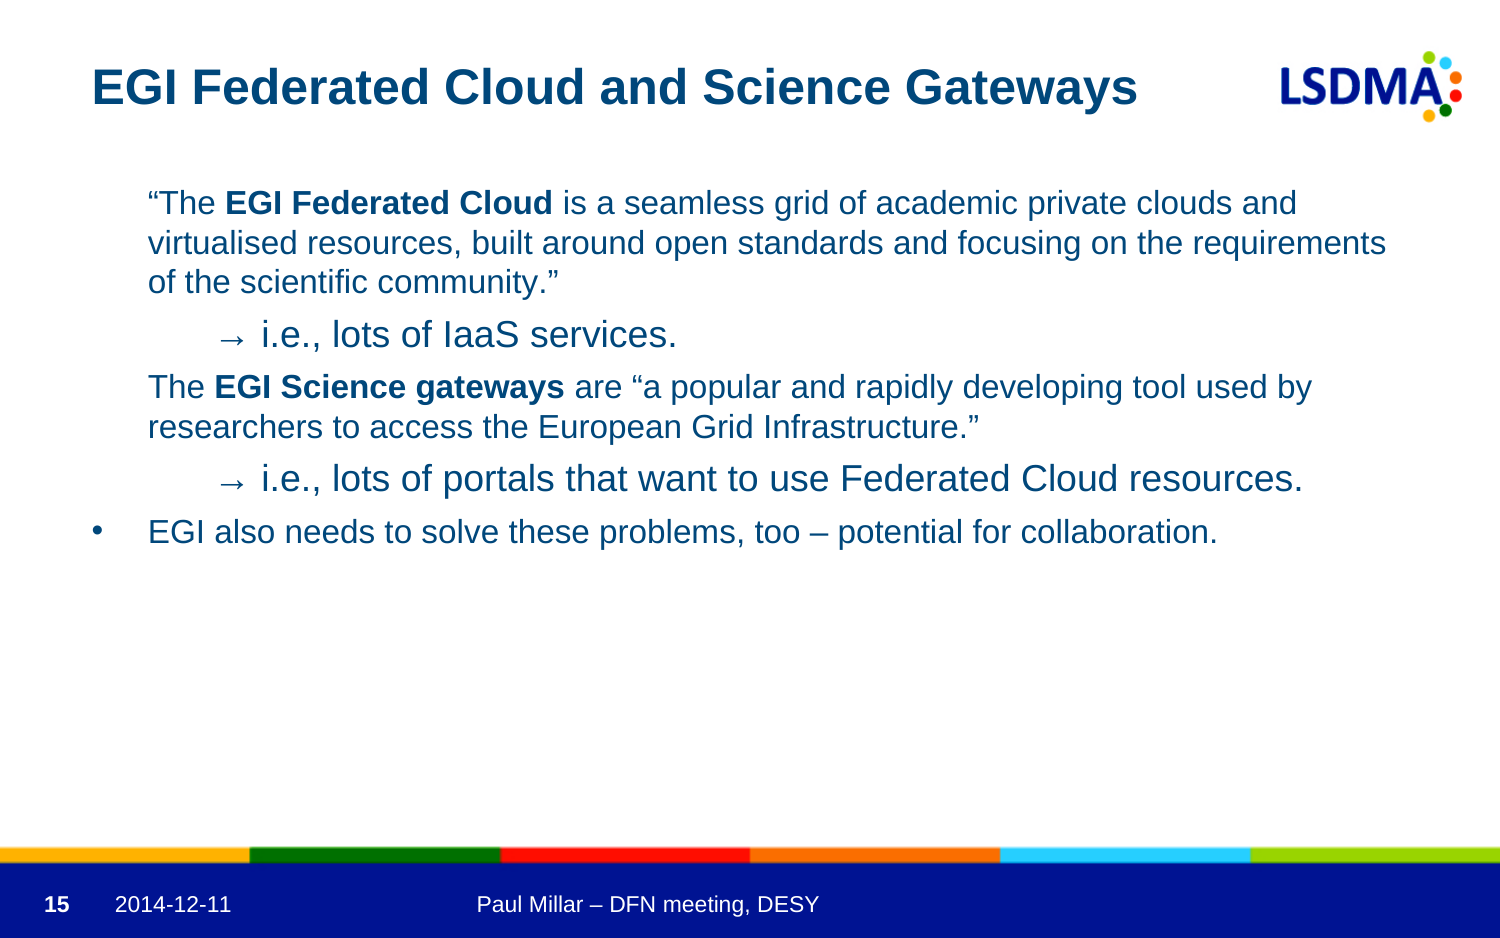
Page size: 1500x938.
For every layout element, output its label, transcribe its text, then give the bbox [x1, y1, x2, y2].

picture [0, 0, 1500, 938]
title EGI Federated Cloud and Science Gateways [76, 45, 1247, 123]
list “The EGI Federated Cloud is a seamless grid of academic private clouds and virtualised resources, built around open standards and focusing on the requirements of the scientific community.” → i.e., lots of IaaS services. The EGI Science gateways are “a popular and rapidly developing tool used by researchers to access the European Grid Infrastructure.” → i.e., lots of portals that want to use Federated Cloud resources. EGI also needs to solve these problems, too – potential for collaboration. [76, 173, 1427, 793]
